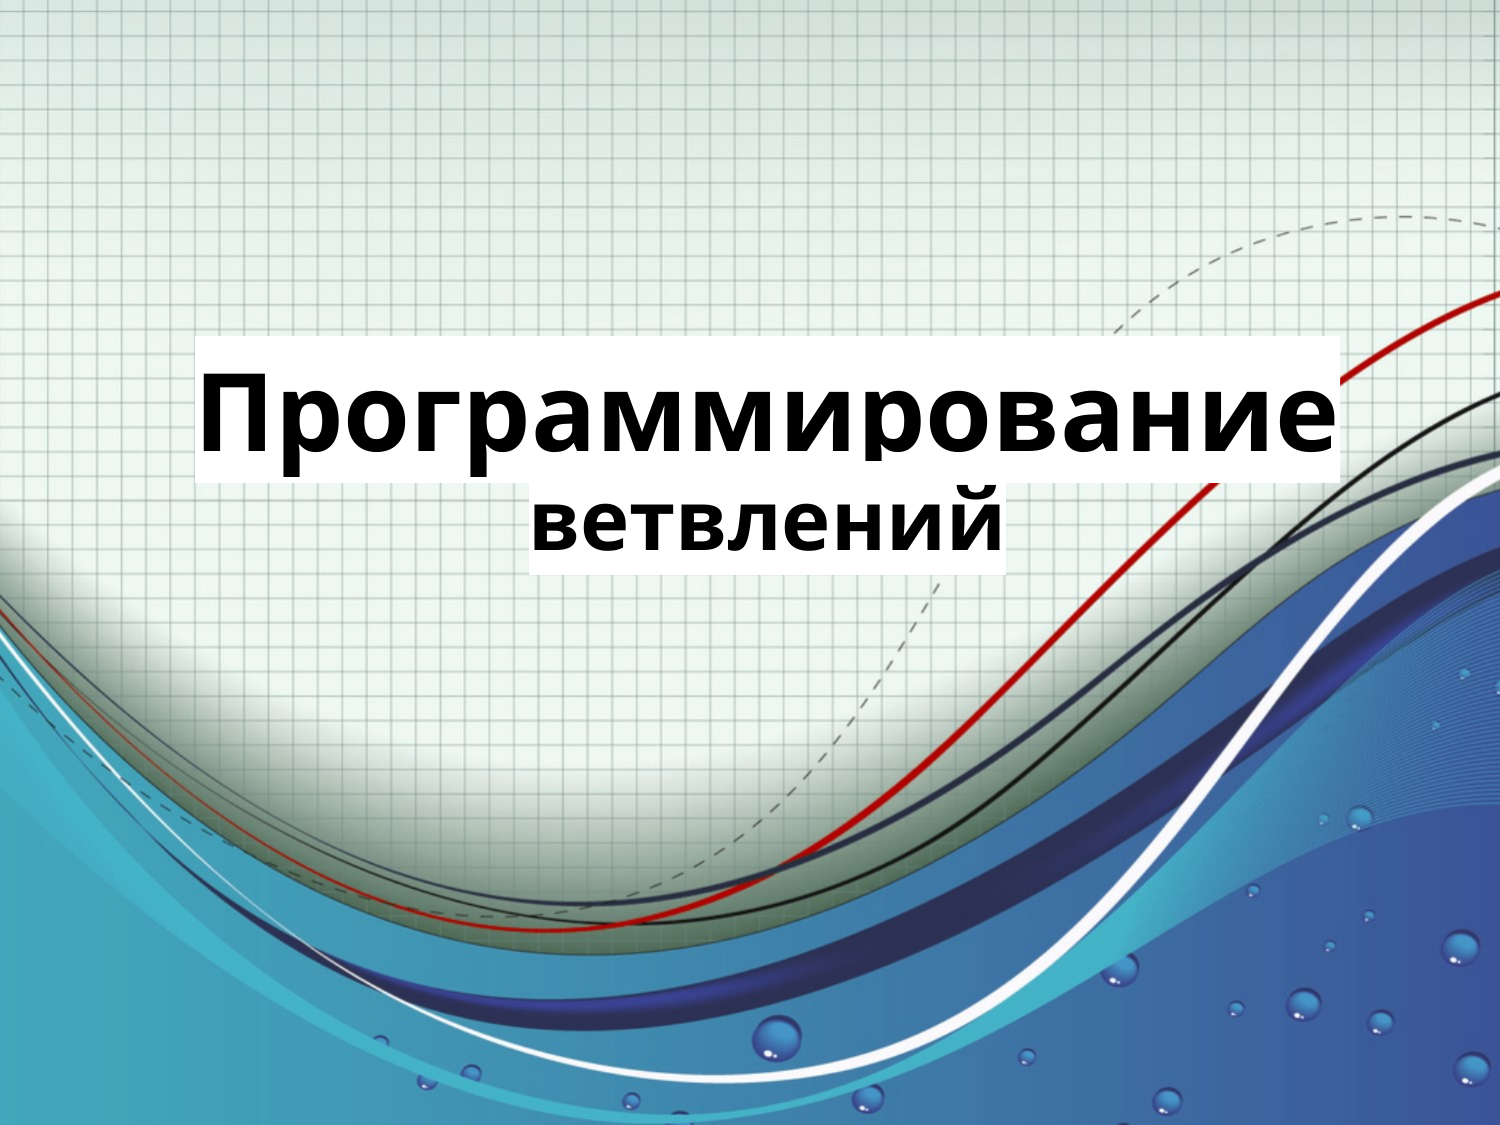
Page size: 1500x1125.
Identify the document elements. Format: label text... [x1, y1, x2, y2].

picture [0, 0, 1500, 1125]
title Программирование ветвлений [129, 354, 1405, 576]
